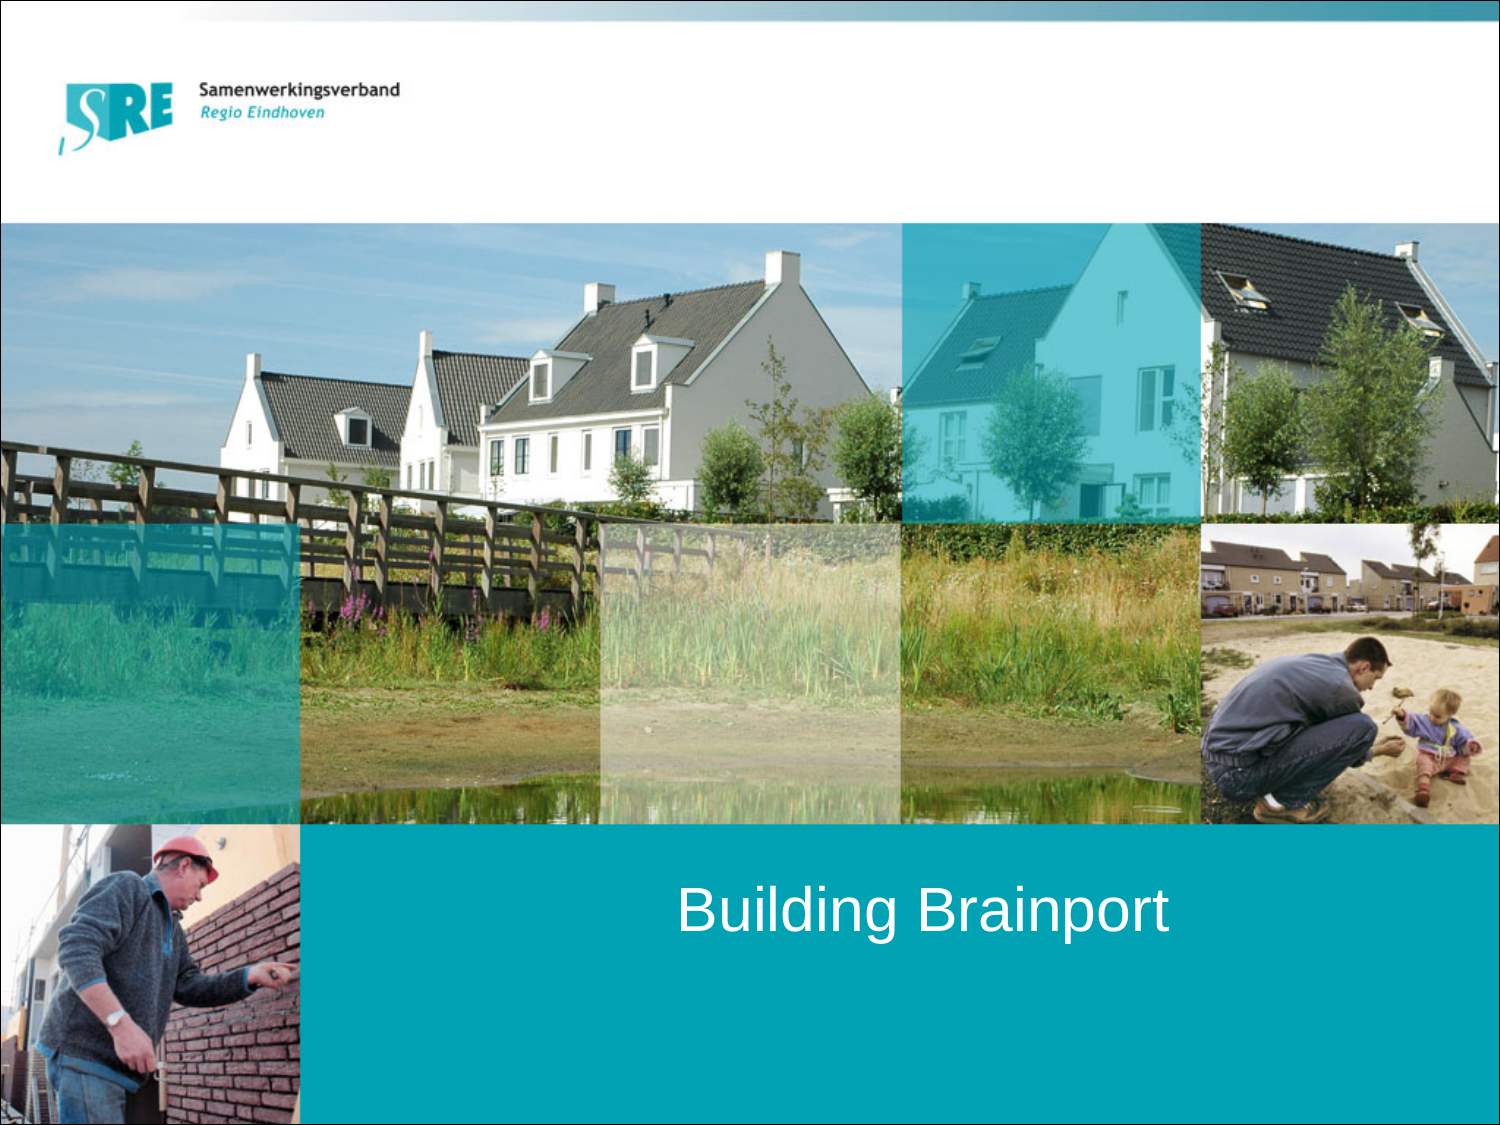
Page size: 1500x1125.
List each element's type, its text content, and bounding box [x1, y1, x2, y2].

text_box Building Brainport [399, 867, 1447, 958]
picture [0, 0, 1500, 1125]
